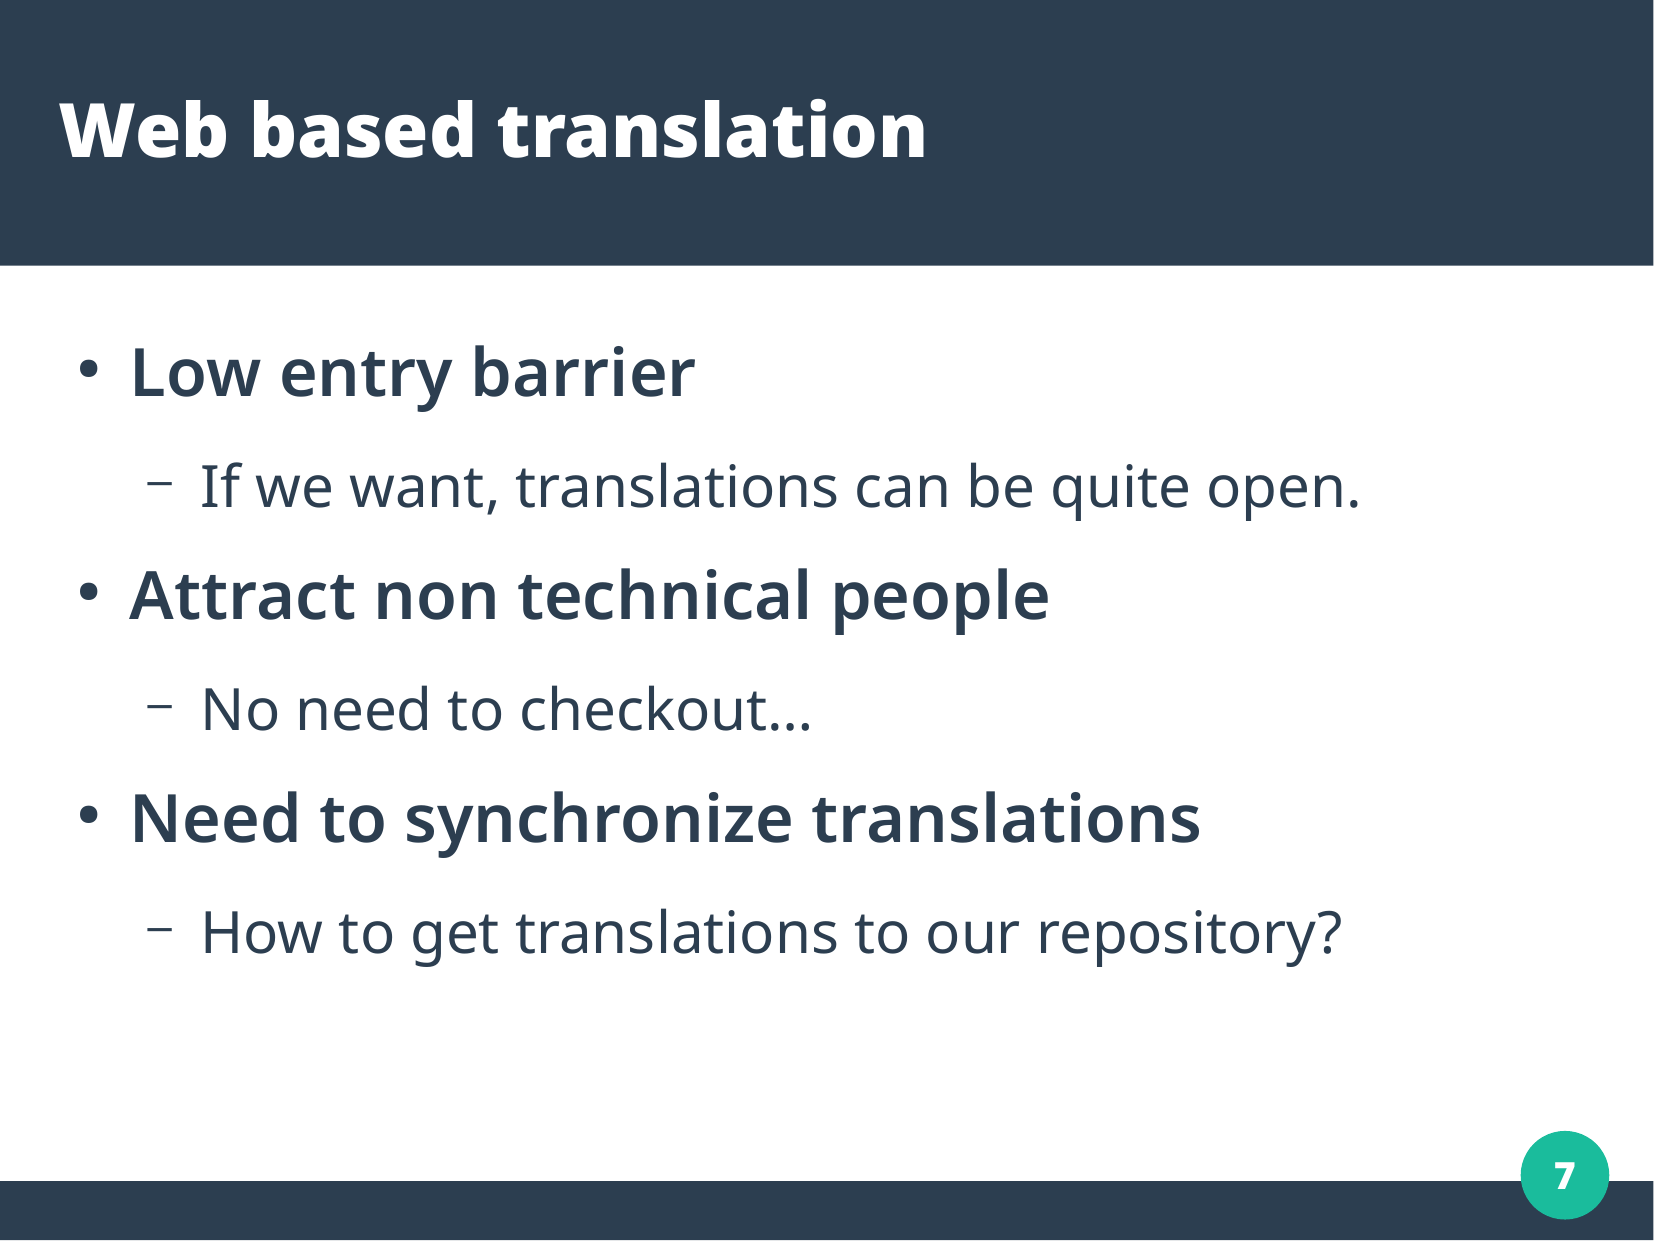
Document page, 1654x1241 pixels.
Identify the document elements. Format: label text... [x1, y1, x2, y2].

title Web based translation [59, 49, 1595, 207]
list Low entry barrier If we want, translations can be quite open. Attract non technical people No need to checkout… Need to synchronize translations How to get translations to our repository? [59, 324, 1595, 1152]
